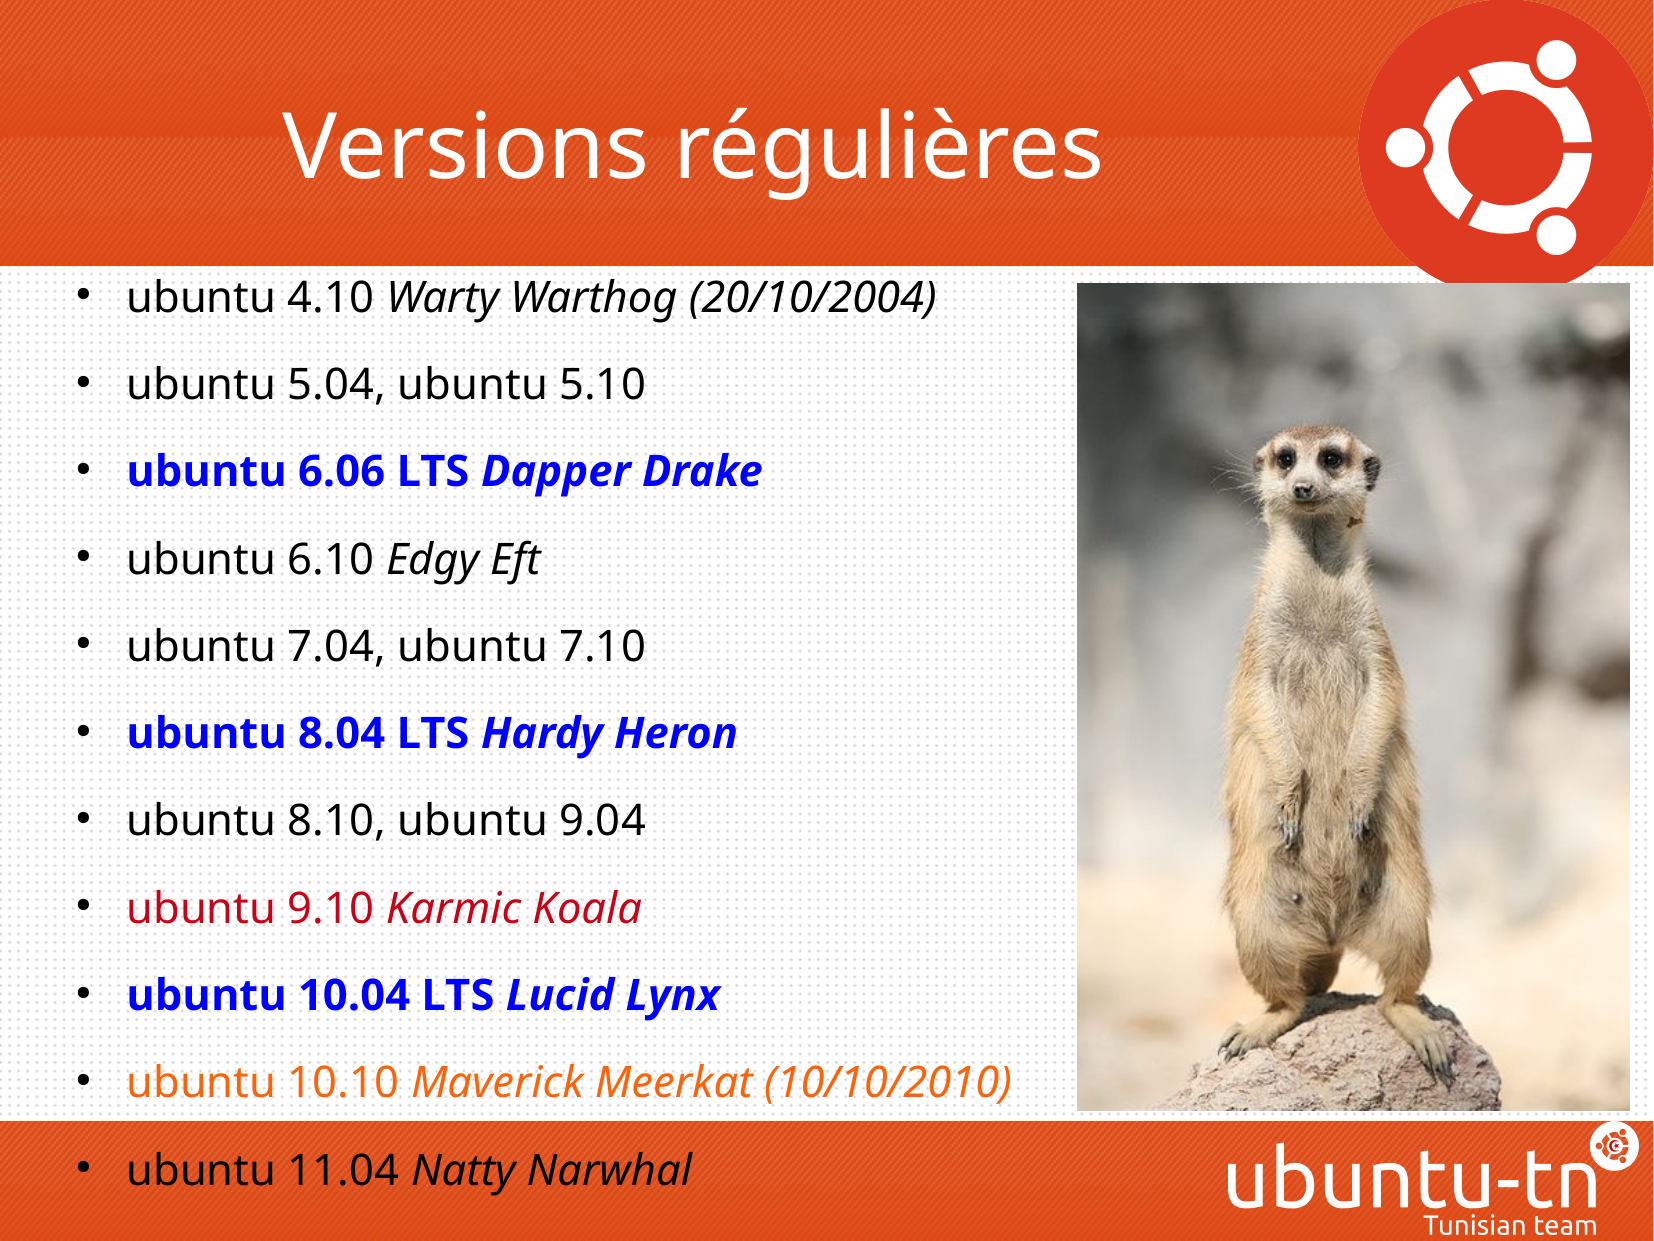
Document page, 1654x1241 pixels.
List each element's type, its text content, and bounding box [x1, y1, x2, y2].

title Versions régulières [29, 36, 1359, 250]
list ubuntu 4.10 Warty Warthog (20/10/2004) ubuntu 5.04, ubuntu 5.10 ubuntu 6.06 LTS Dapper Drake ubuntu 6.10 Edgy Eft ubuntu 7.04, ubuntu 7.10 ubuntu 8.04 LTS Hardy Heron ubuntu 8.10, ubuntu 9.04 ubuntu 9.10 Karmic Koala ubuntu 10.04 LTS Lucid Lynx ubuntu 10.10 Maverick Meerkat (10/10/2010) ubuntu 11.04 Natty Narwhal [59, 265, 1093, 1199]
picture [0, 0, 1654, 1241]
